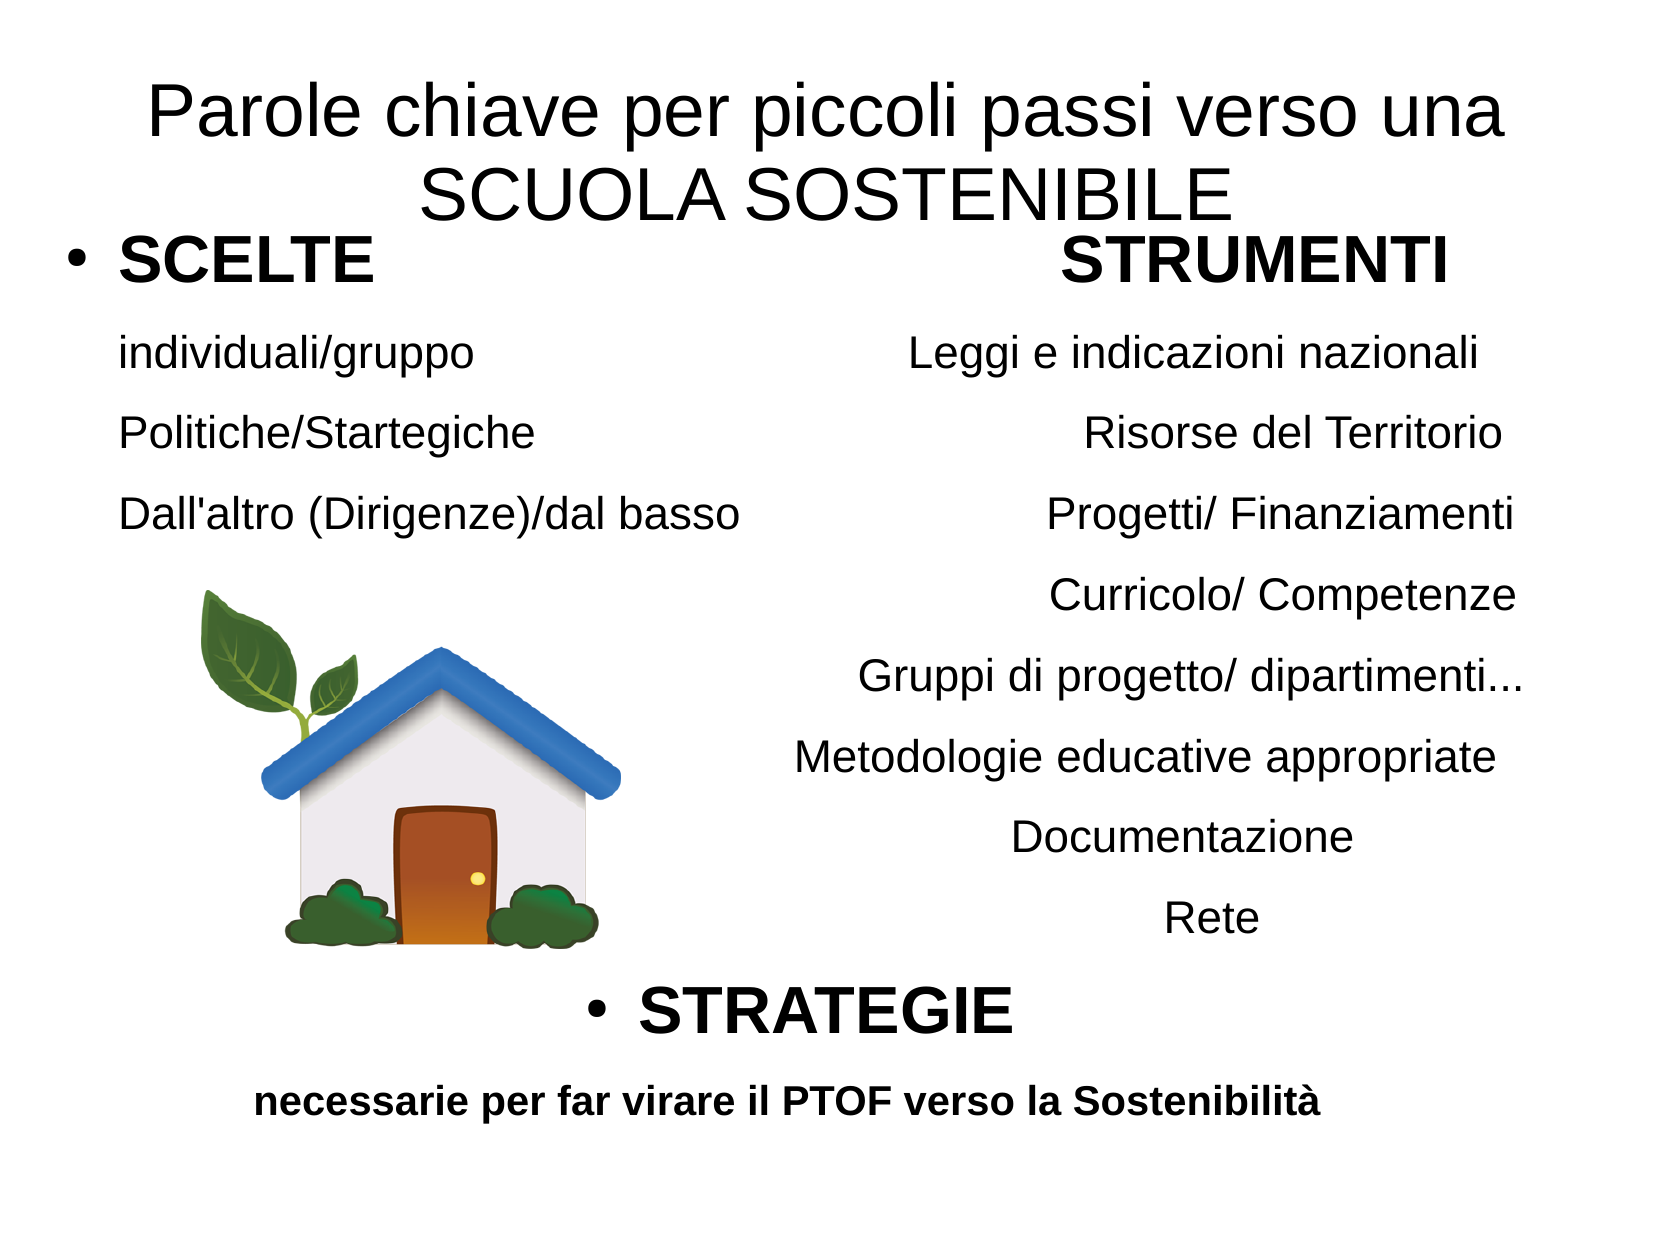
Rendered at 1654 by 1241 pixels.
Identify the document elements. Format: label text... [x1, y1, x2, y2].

picture [201, 590, 621, 949]
title Parole chiave per piccoli passi verso una SCUOLA SOSTENIBILE [82, 49, 1571, 257]
list SCELTE STRUMENTI individuali/gruppo Leggi e indicazioni nazionali Politiche/Startegiche Risorse del Territorio Dall'altro (Dirigenze)/dal basso Progetti/ Finanziamenti Curricolo/ Competenze Gruppi di progetto/ dipartimenti... Metodologie educative appropriate Documentazione Rete STRATEGIE necessarie per far virare il PTOF verso la Sostenibilità [47, 118, 1536, 1229]
